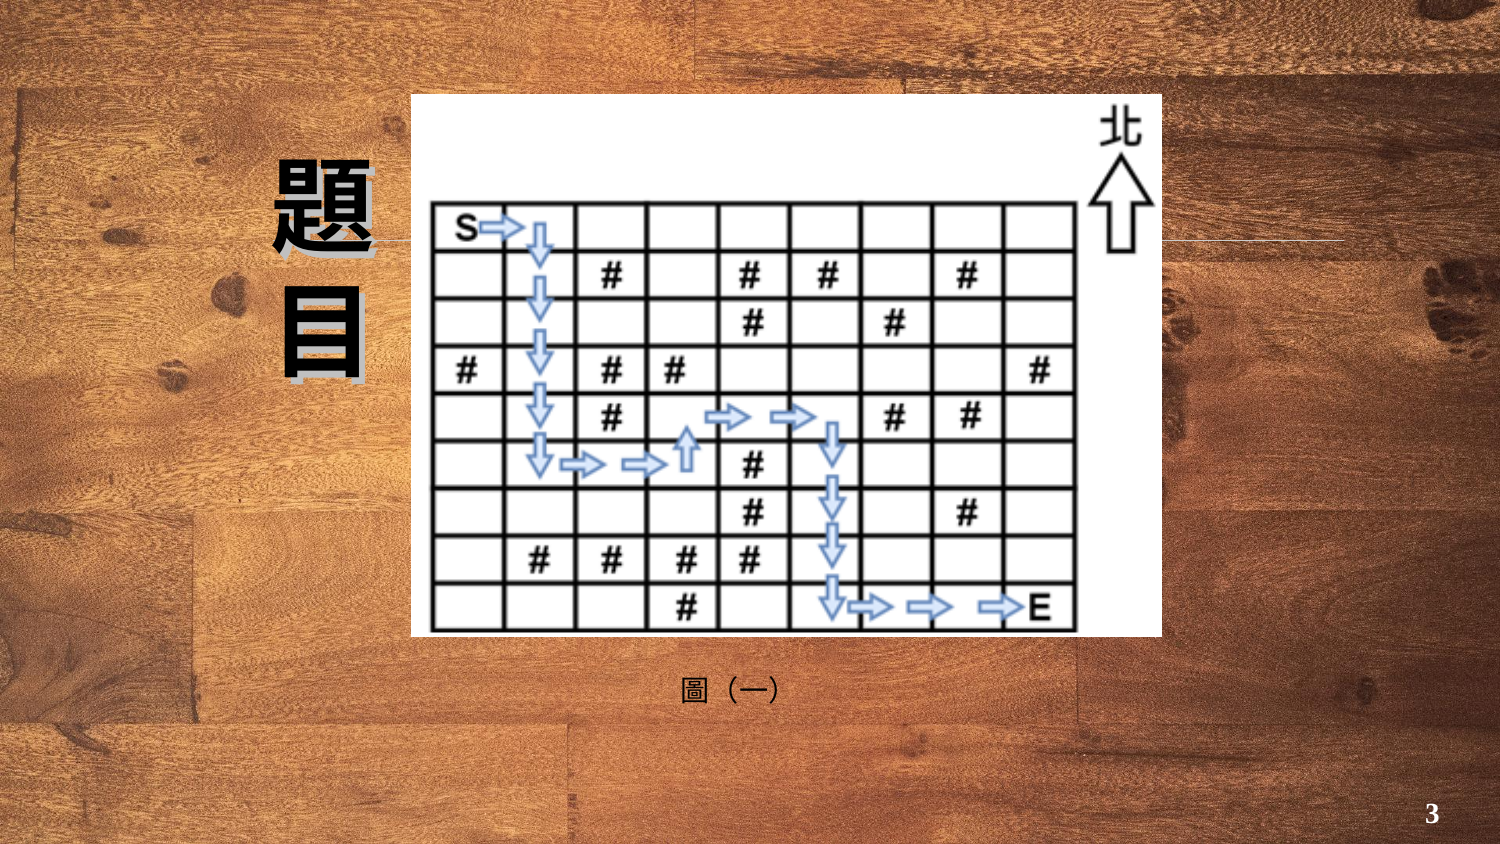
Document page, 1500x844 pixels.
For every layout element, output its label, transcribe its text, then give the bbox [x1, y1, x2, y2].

slide_number 3 [1410, 779, 1500, 844]
picture [411, 94, 1162, 637]
title 題 目 [28, 306, 210, 552]
text_box 圖（一） [665, 664, 1116, 715]
